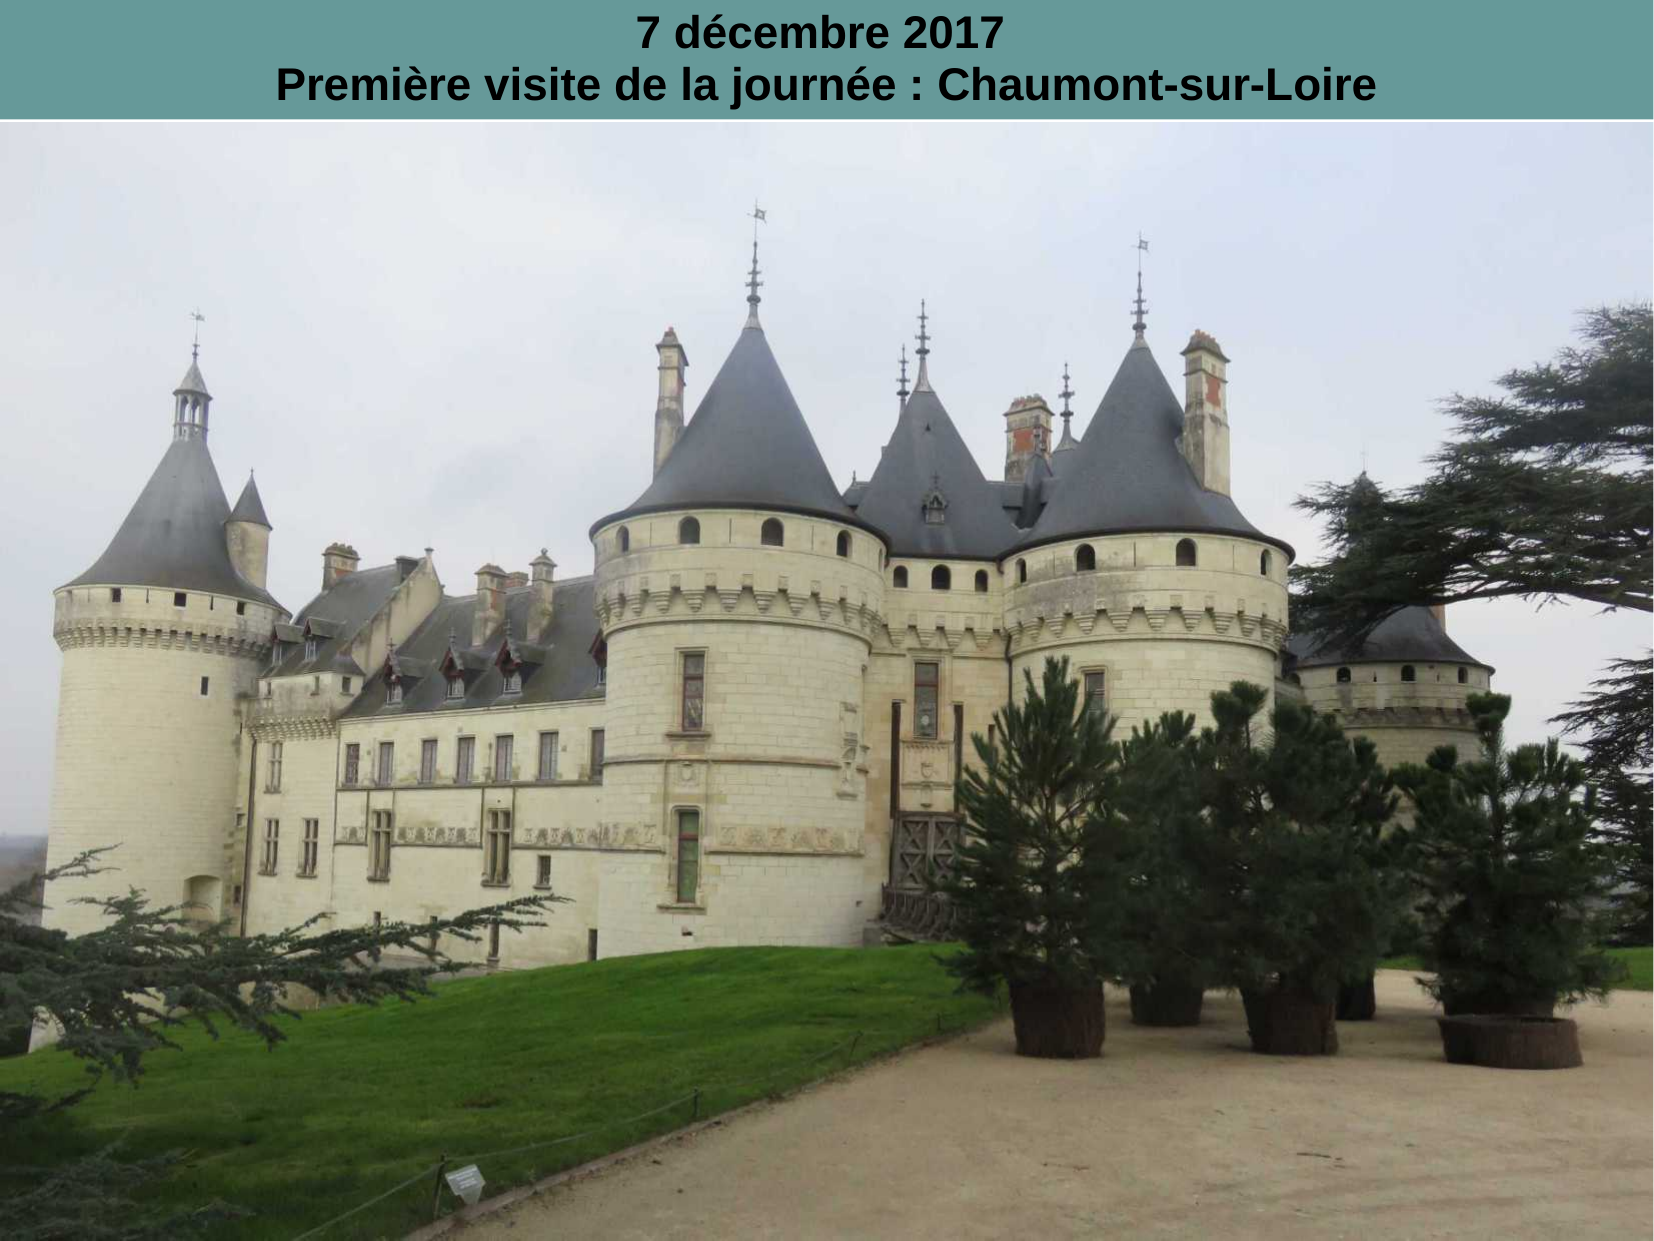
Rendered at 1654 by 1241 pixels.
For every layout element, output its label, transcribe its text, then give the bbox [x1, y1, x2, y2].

picture [0, 122, 1654, 1241]
text_box 7 décembre 2017 Première visite de la journée : Chaumont-sur-Loire [0, 0, 1654, 120]
